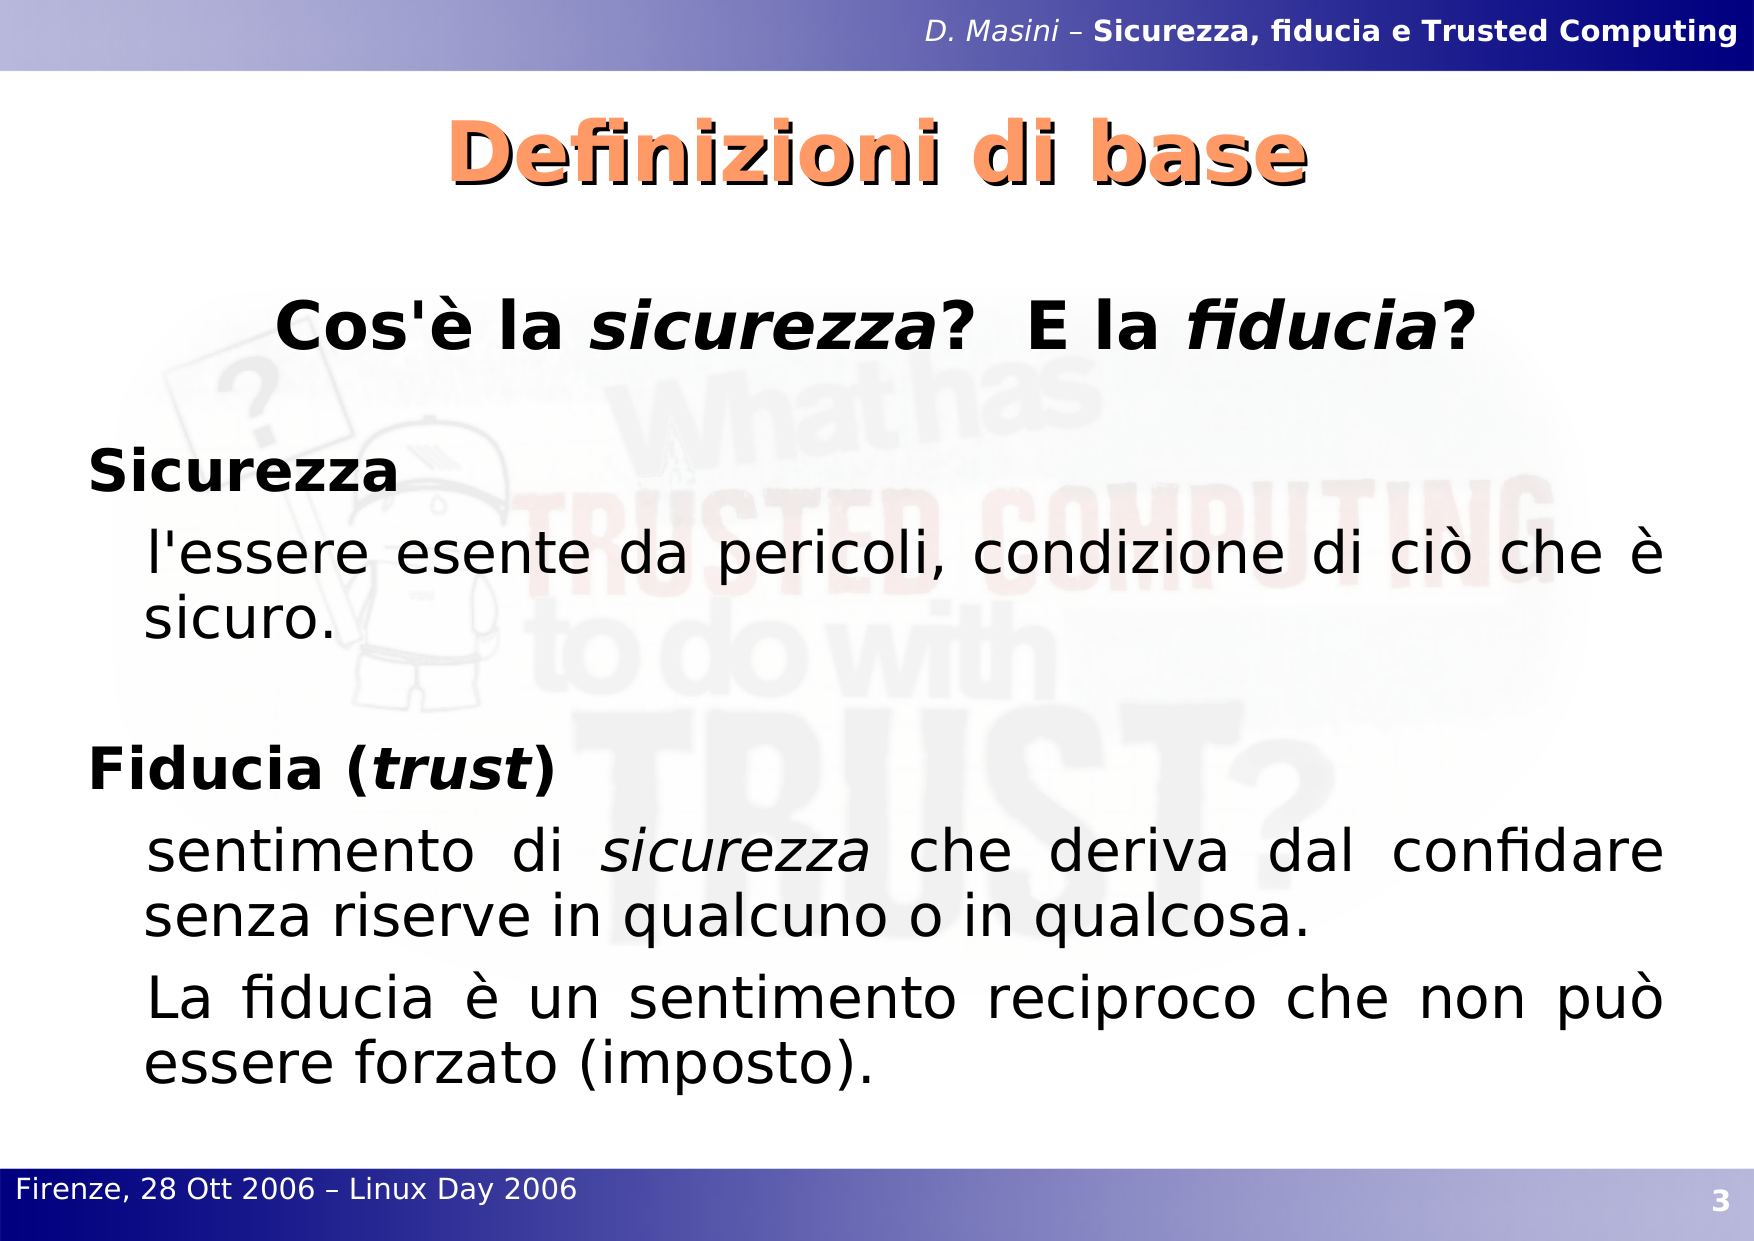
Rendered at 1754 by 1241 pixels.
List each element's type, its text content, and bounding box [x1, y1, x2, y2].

text_box Firenze, 28 Ott 2006 – Linux Day 2006 [0, 1175, 1314, 1234]
text_box D. Masini – Sicurezza, fiducia e Trusted Computing [602, 7, 1754, 63]
picture [0, 0, 1754, 1241]
title Definizioni di base [87, 49, 1667, 257]
list Cos'è la sicurezza? E la fiducia? Sicurezza l'essere esente da pericoli, condizione di ciò che è sicuro. Fiducia (trust) sentimento di sicurezza che deriva dal confidare senza riserve in qualcuno o in qualcosa. La fiducia è un sentimento reciproco che non può essere forzato (imposto). [87, 289, 1667, 1108]
text_box <numero> [1641, 1185, 1732, 1223]
